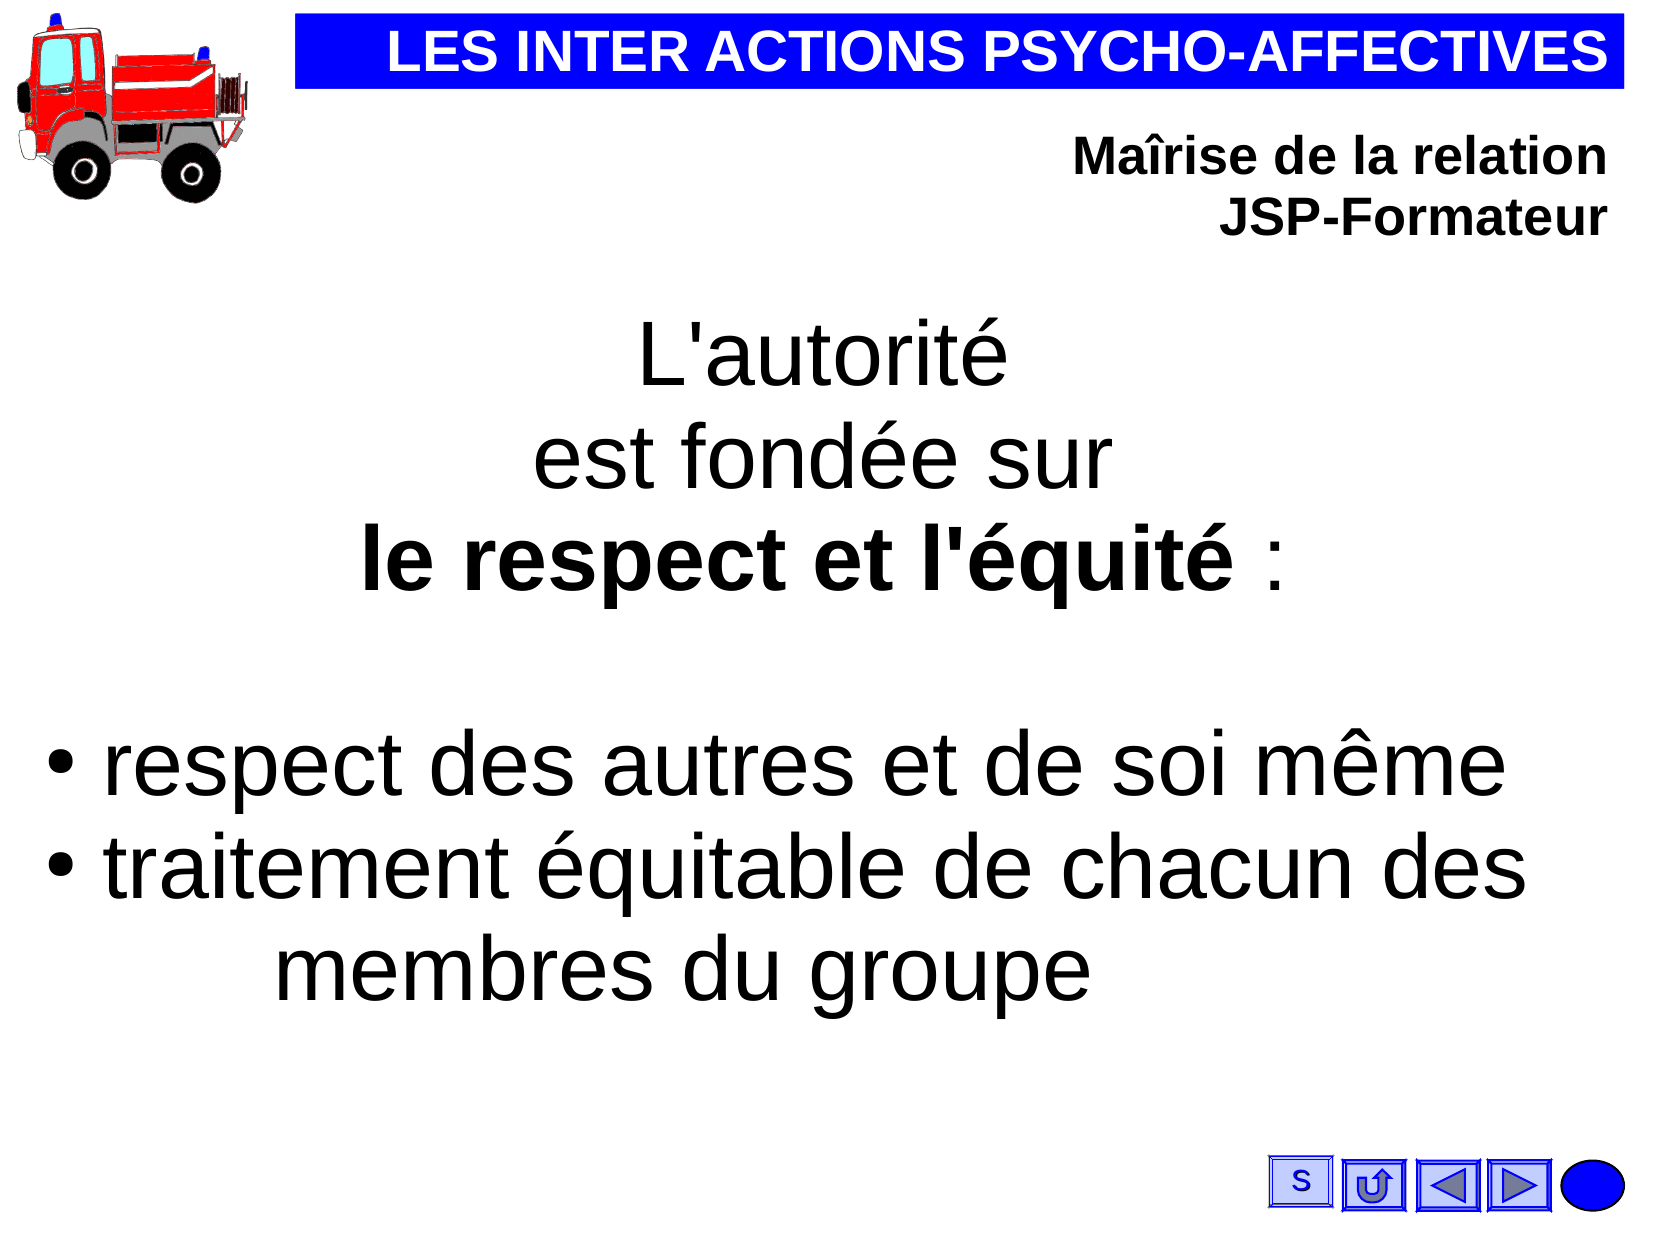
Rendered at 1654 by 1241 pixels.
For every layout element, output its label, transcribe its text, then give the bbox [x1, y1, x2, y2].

text_box [1561, 1160, 1625, 1211]
text_box L'autorité est fondée sur le respect et l'équité : respect des autres et de soi même traitement équitable de chacun des membres du groupe [29, 295, 1644, 1131]
text_box Maîrise de la relation JSP-Formateur [1056, 118, 1624, 311]
picture [8, 8, 257, 216]
text_box LES INTER ACTIONS PSYCHO-AFFECTIVES [295, 13, 1625, 89]
